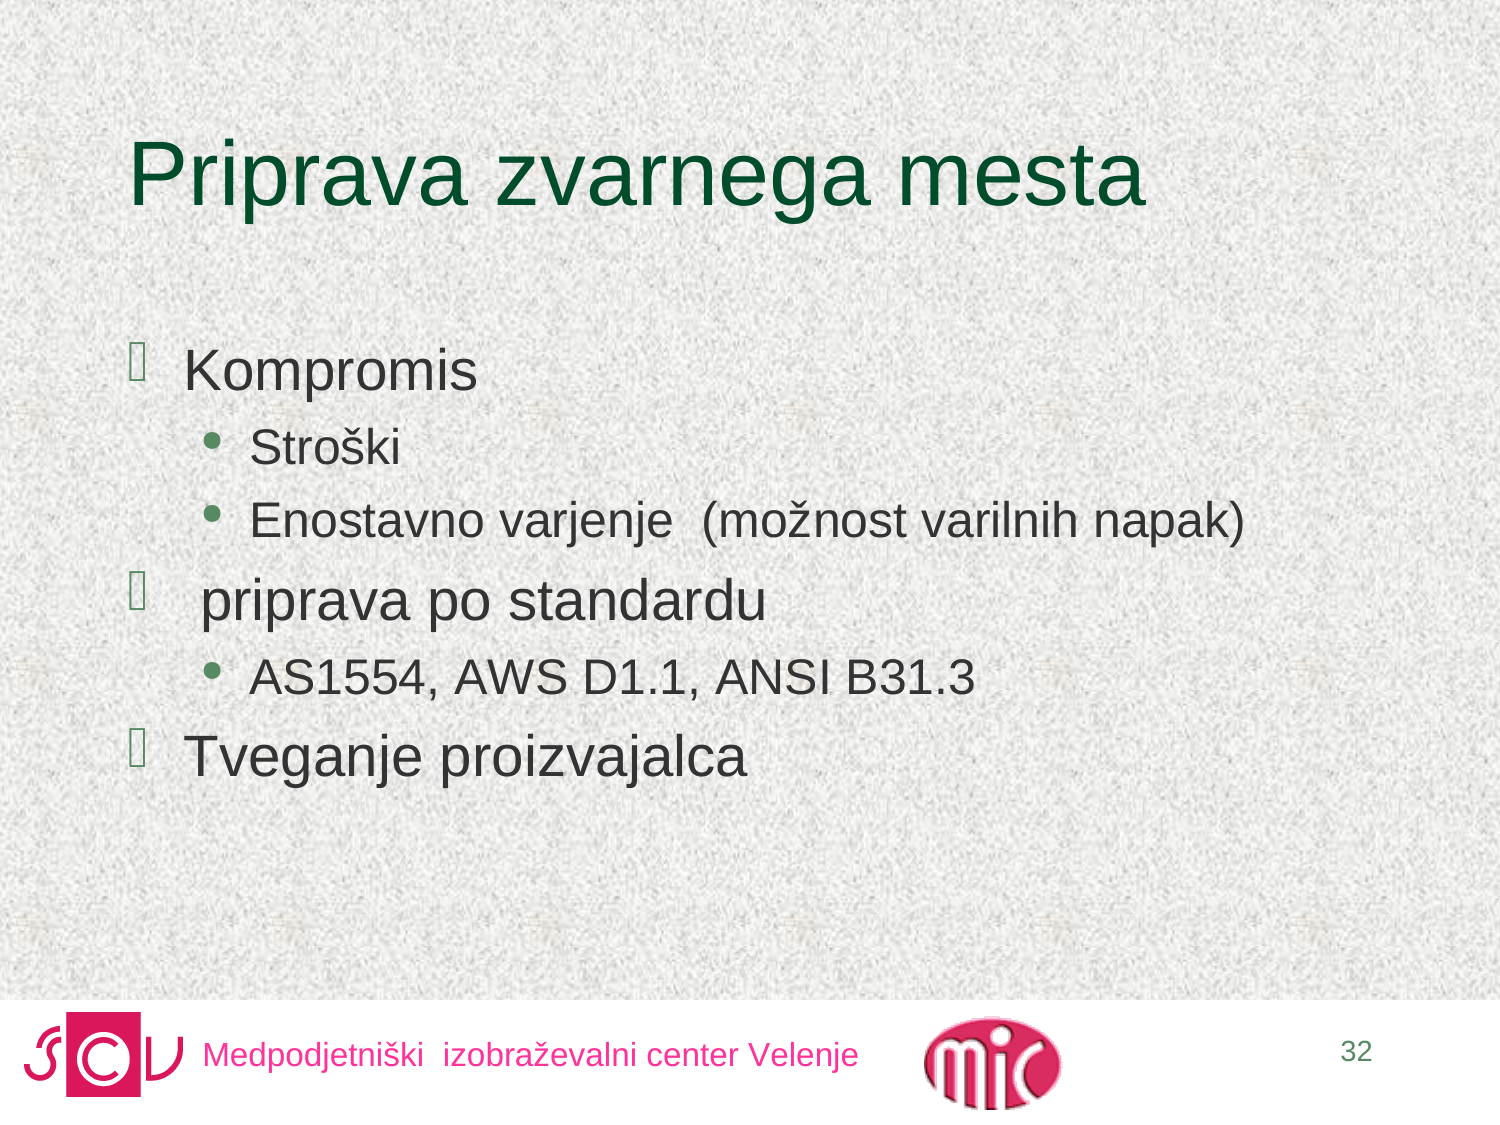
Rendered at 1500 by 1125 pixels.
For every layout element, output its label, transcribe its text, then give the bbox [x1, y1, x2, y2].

list Kompromis Stroški Enostavno varjenje (možnost varilnih napak) priprava po standardu AS1554, AWS D1.1, ANSI B31.3 Tveganje proizvajalca [112, 324, 1388, 1001]
picture [924, 1012, 1063, 1110]
title Priprava zvarnega mesta [112, 74, 1388, 263]
picture [24, 1012, 183, 1097]
text_box <number> [1074, 1025, 1388, 1101]
picture [0, 0, 1500, 999]
